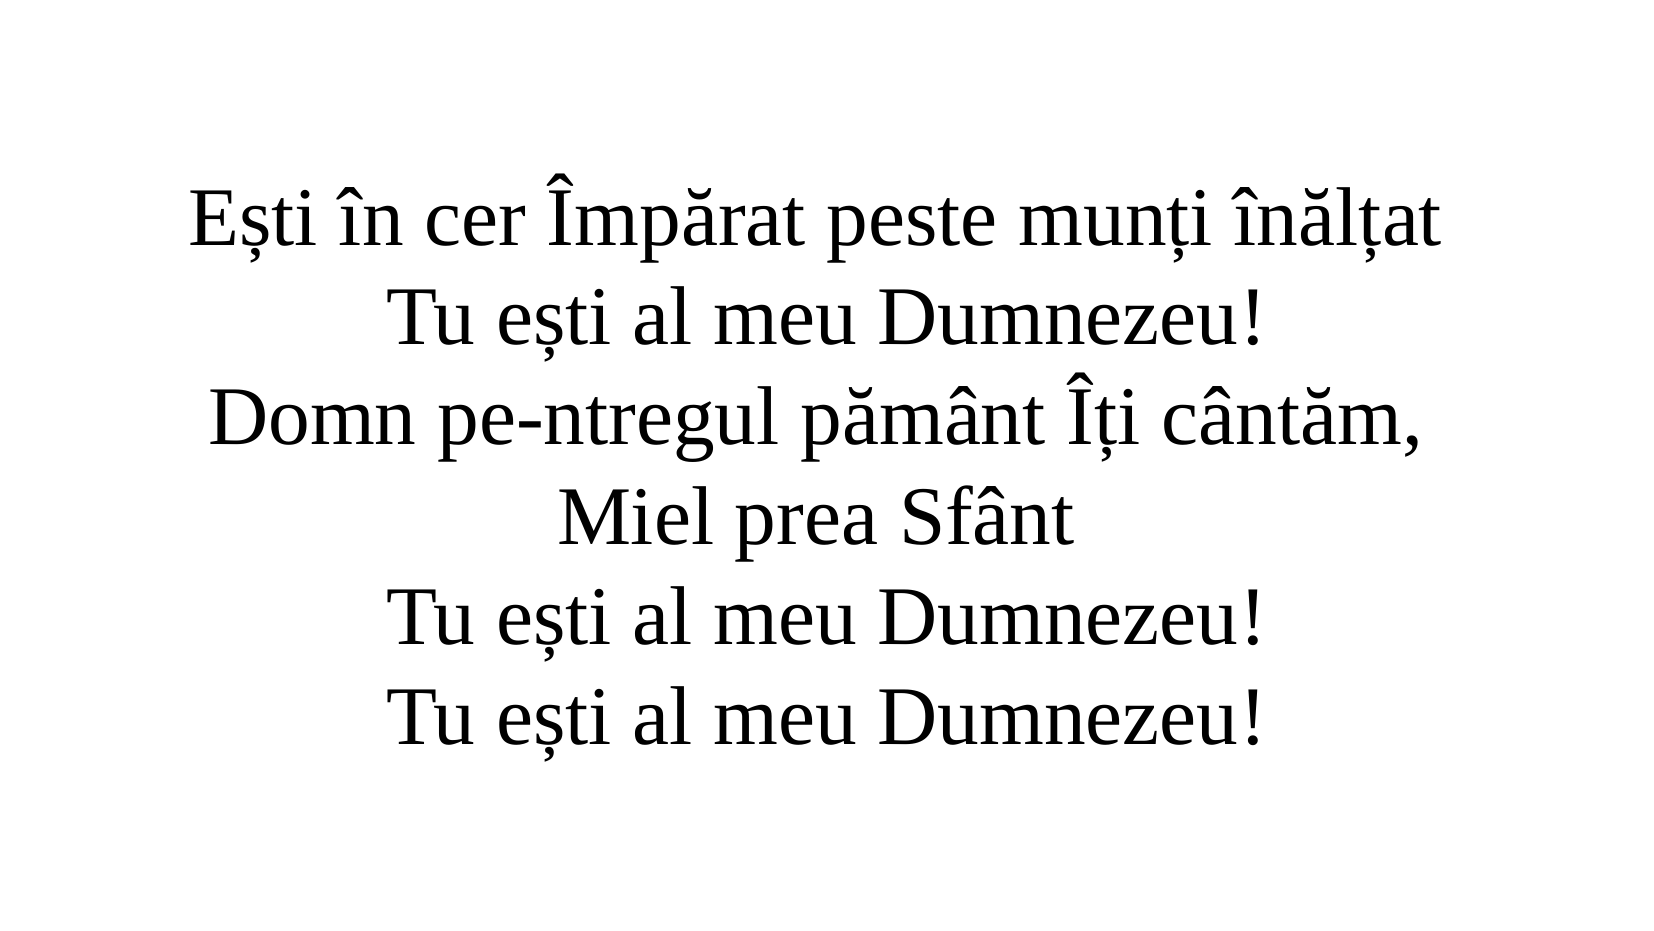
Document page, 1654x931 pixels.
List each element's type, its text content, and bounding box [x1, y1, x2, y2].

subtitle Ești în cer Împărat peste munți înălțat Tu ești al meu Dumnezeu! Domn pe-ntregul pământ Îți cântăm, Miel prea Sfânt Tu ești al meu Dumnezeu! Tu ești al meu Dumnezeu! [0, 154, 1654, 772]
